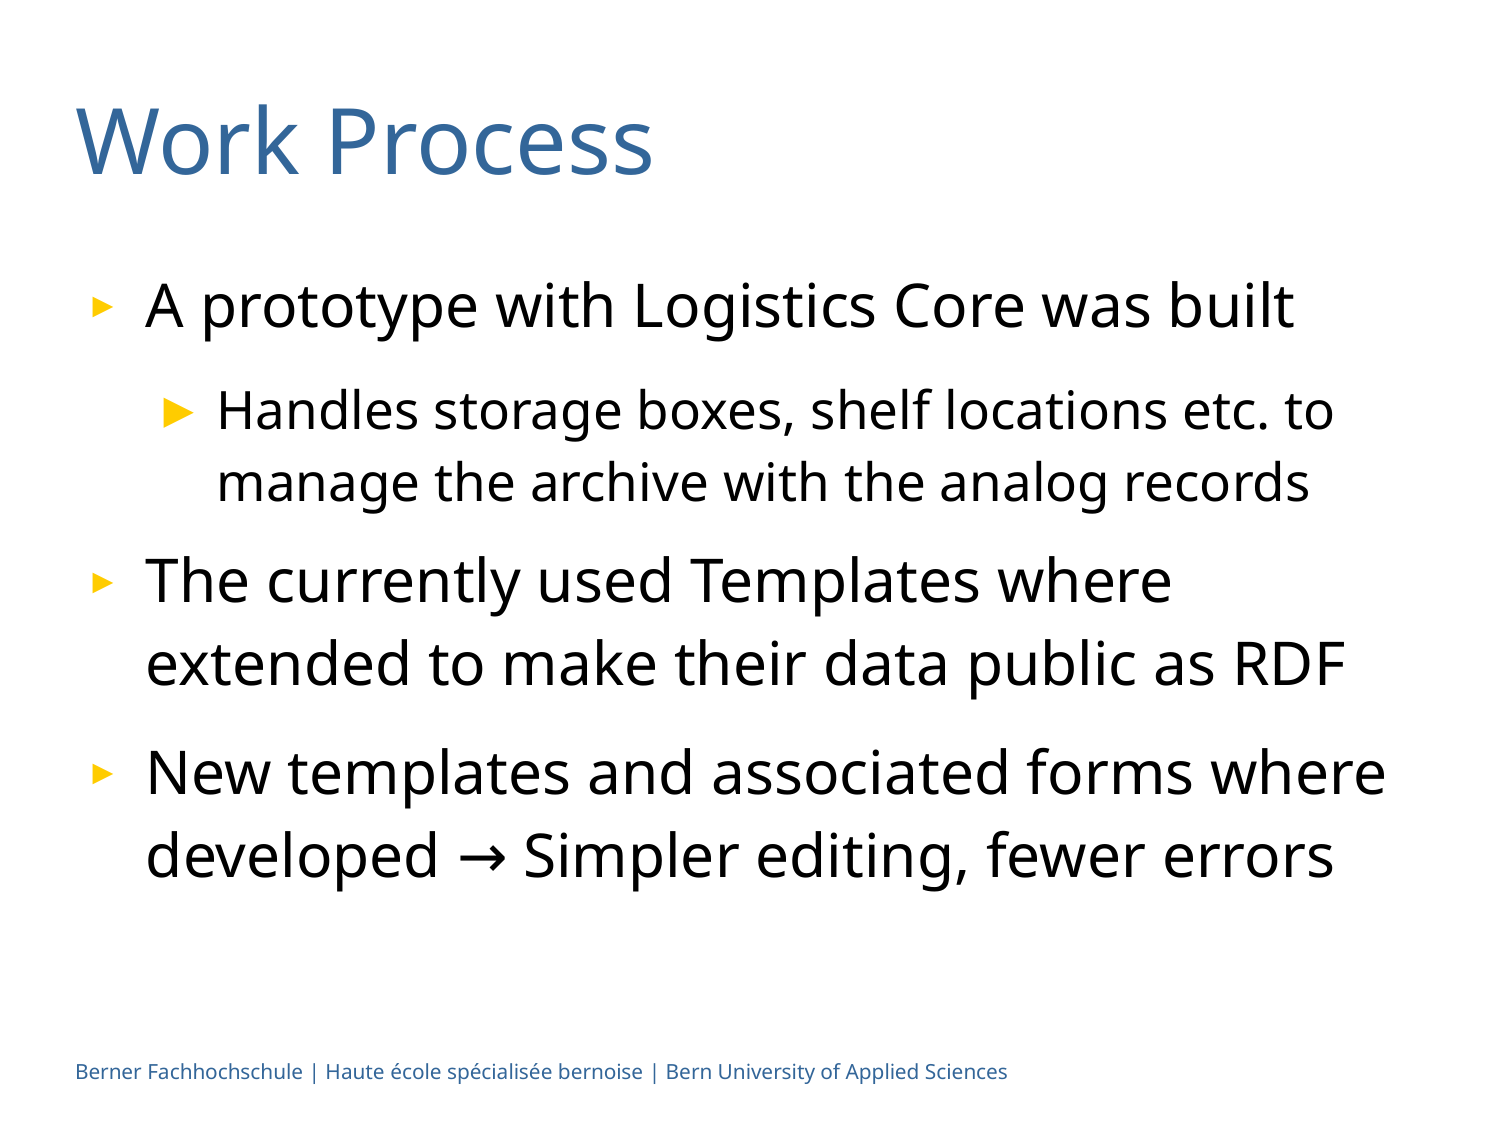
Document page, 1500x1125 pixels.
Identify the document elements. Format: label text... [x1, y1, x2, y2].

title Work Process [75, 0, 1425, 263]
list A prototype with Logistics Core was built Handles storage boxes, shelf locations etc. to manage the archive with the analog records The currently used Templates where extended to make their data public as RDF New templates and associated forms where developed → Simpler editing, fewer errors [75, 263, 1425, 1006]
